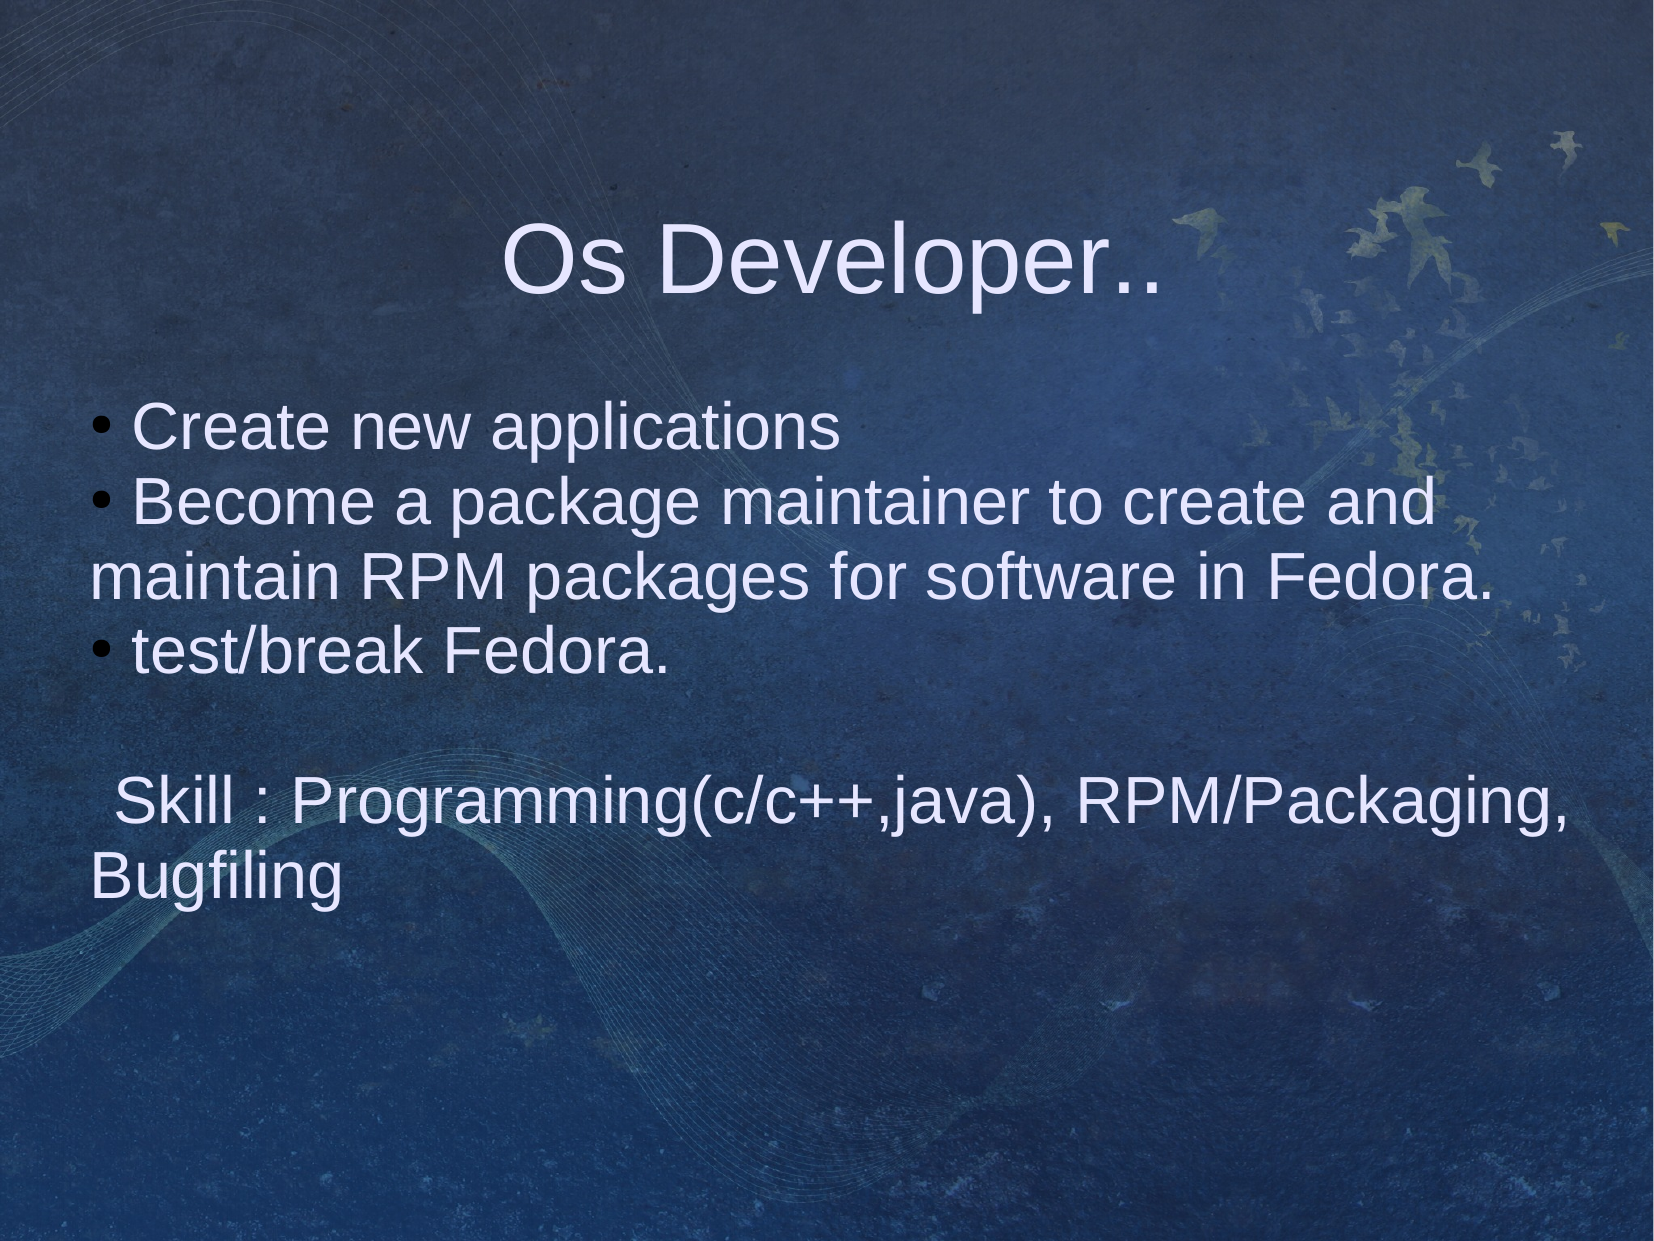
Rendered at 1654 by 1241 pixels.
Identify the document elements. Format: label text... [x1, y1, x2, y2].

picture [0, 0, 1654, 1241]
subtitle Os Developer.. Create new applications Become a package maintainer to create and maintain RPM packages for software in Fedora. test/break Fedora. Skill : Programming(c/c++,java), RPM/Packaging, Bugfiling [89, 100, 1578, 1015]
